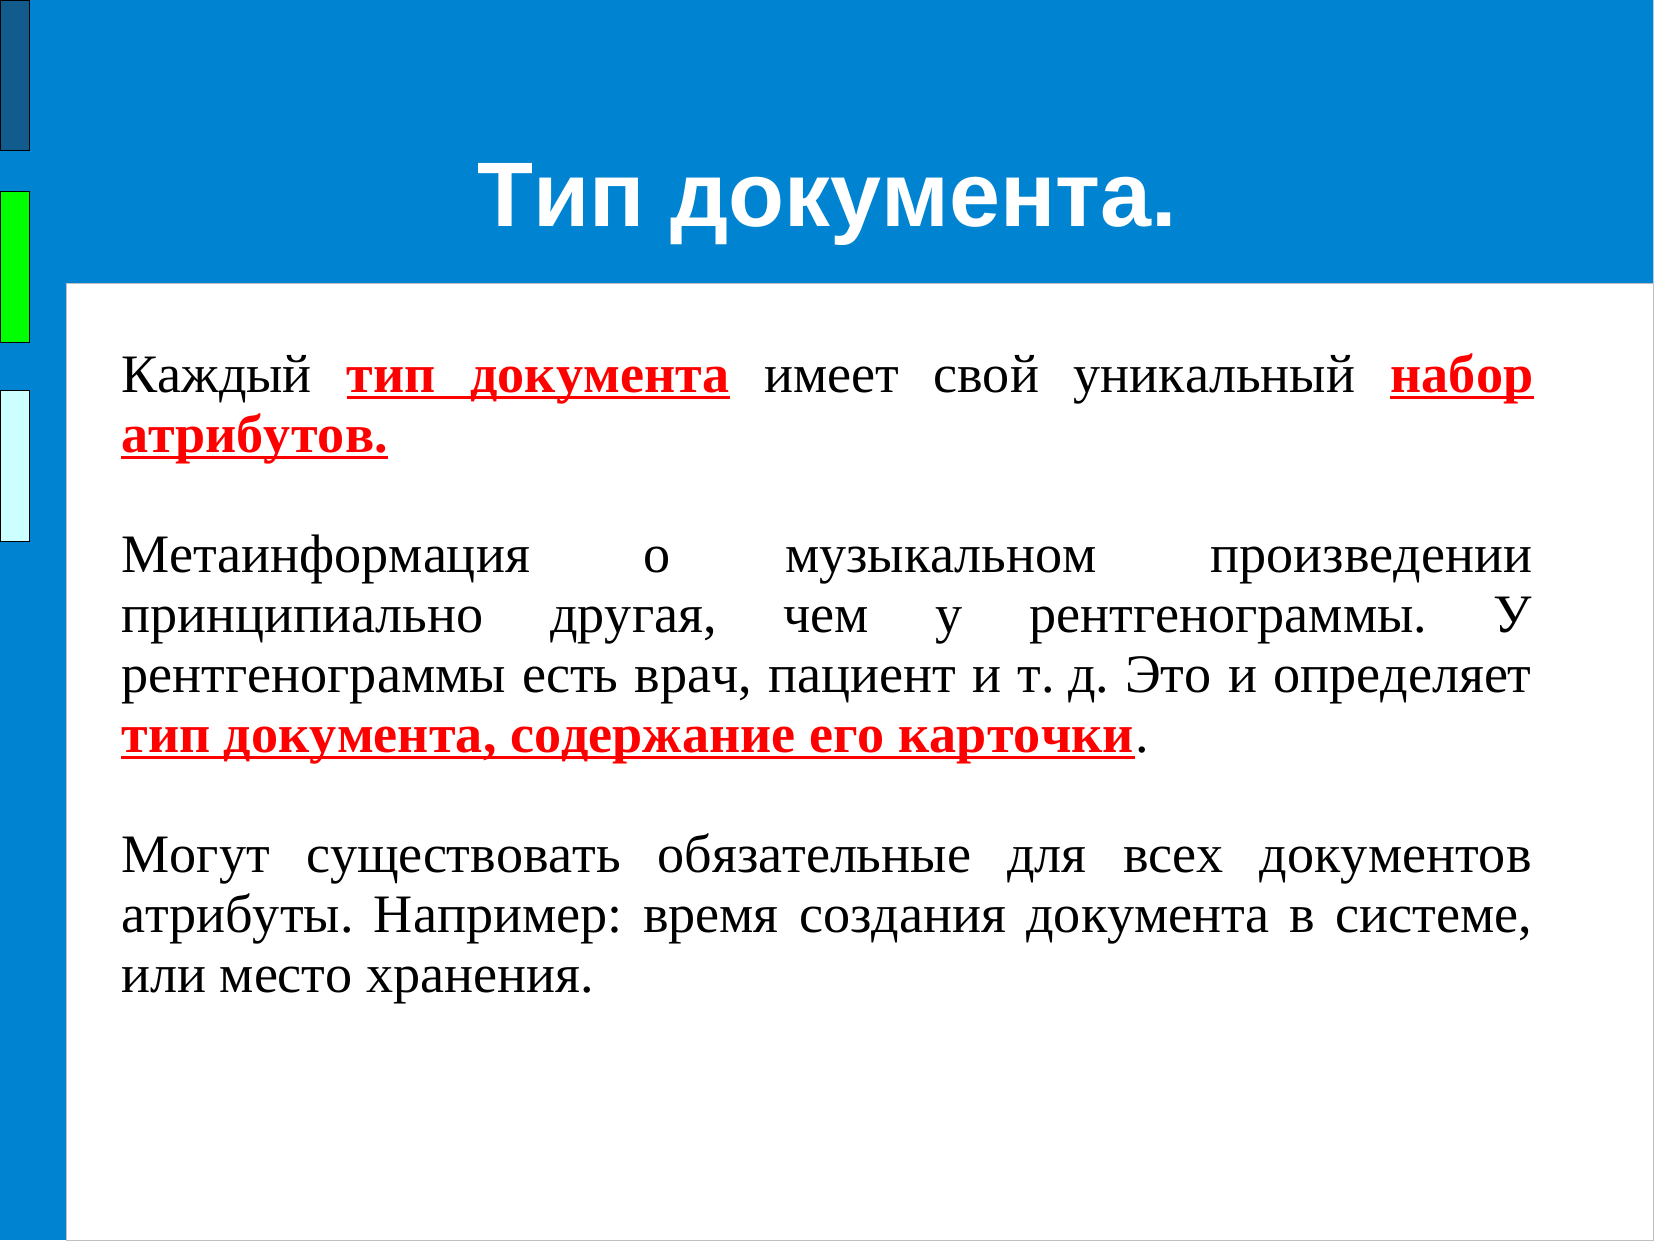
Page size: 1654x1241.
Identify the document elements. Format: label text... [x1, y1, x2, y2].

subtitle Каждый тип документа имеет свой уникальный набор атрибутов. Метаинформация о музыкальном произведении принципиально другая, чем у рентгенограммы. У рентгенограммы есть врач, пациент и т. д. Это и определяет тип документа, содержание его карточки. Могут существовать обязательные для всех документов атрибуты. Например: время создания документа в системе, или место хранения. [121, 344, 1534, 1149]
title Тип документа. [121, 98, 1534, 291]
